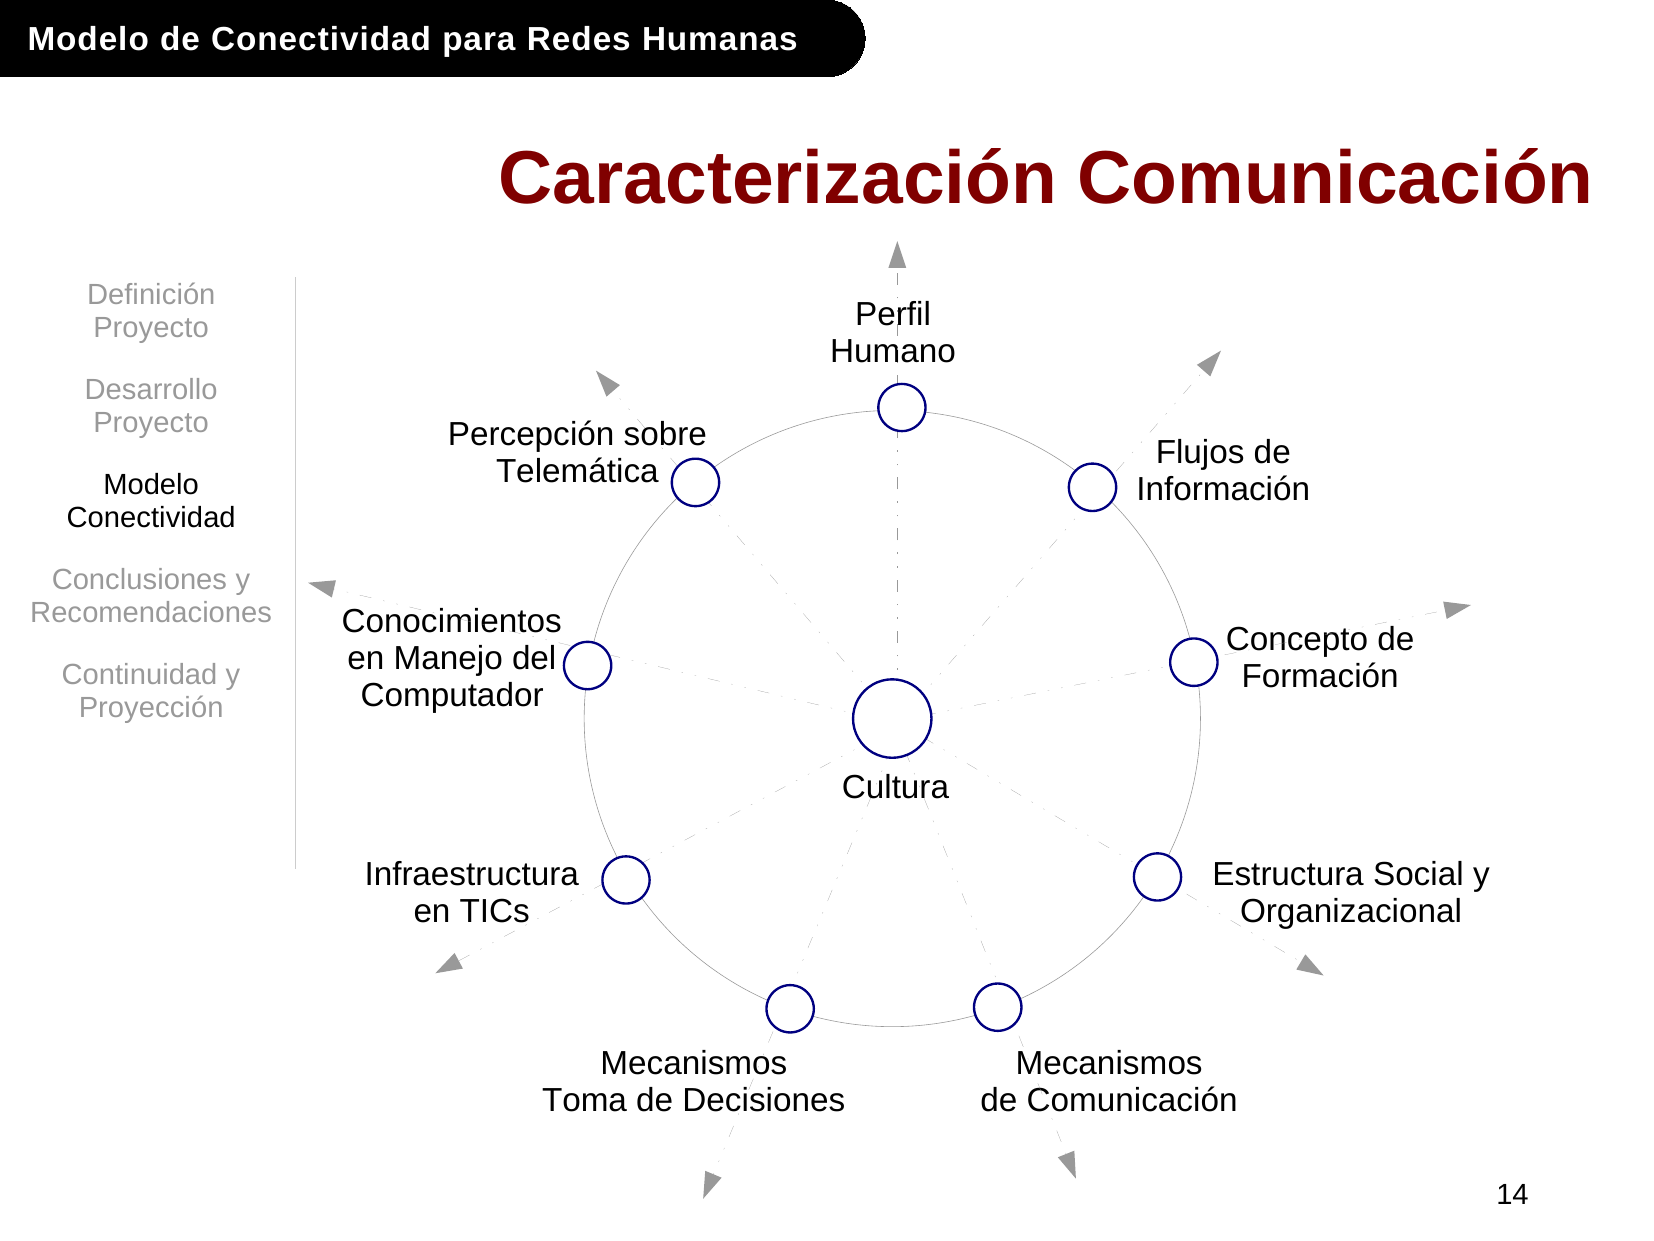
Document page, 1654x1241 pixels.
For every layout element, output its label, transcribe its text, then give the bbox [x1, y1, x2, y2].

text_box Mecanismos de Comunicación [980, 1044, 1239, 1128]
text_box Flujos de Información [1136, 433, 1311, 516]
text_box Estructura Social y Organizacional [1212, 855, 1491, 939]
text_box [671, 458, 720, 507]
text_box [1133, 853, 1182, 901]
text_box Conocimientos en Manejo del Computador [341, 602, 563, 727]
list Definición Proyecto Desarrollo Proyecto Modelo Conectividad Conclusiones y Recomendaciones Continuidad y Proyección [17, 277, 285, 862]
text_box [1170, 638, 1218, 686]
text_box [973, 983, 1022, 1031]
text_box [1068, 463, 1117, 512]
text_box Mecanismos Toma de Decisiones [542, 1044, 847, 1128]
text_box [853, 679, 932, 758]
text_box [602, 856, 650, 904]
text_box Perfil Humano [830, 295, 957, 378]
text_box Infraestructura en TICs [364, 855, 580, 939]
text_box [563, 641, 612, 690]
text_box [878, 383, 926, 432]
text_box [766, 985, 814, 1033]
text_box Concepto de Formación [1225, 620, 1415, 704]
title Caracterización Comunicación [118, 118, 1595, 237]
text_box Percepción sobre Telemática [447, 415, 708, 499]
text_box Cultura [841, 768, 950, 810]
